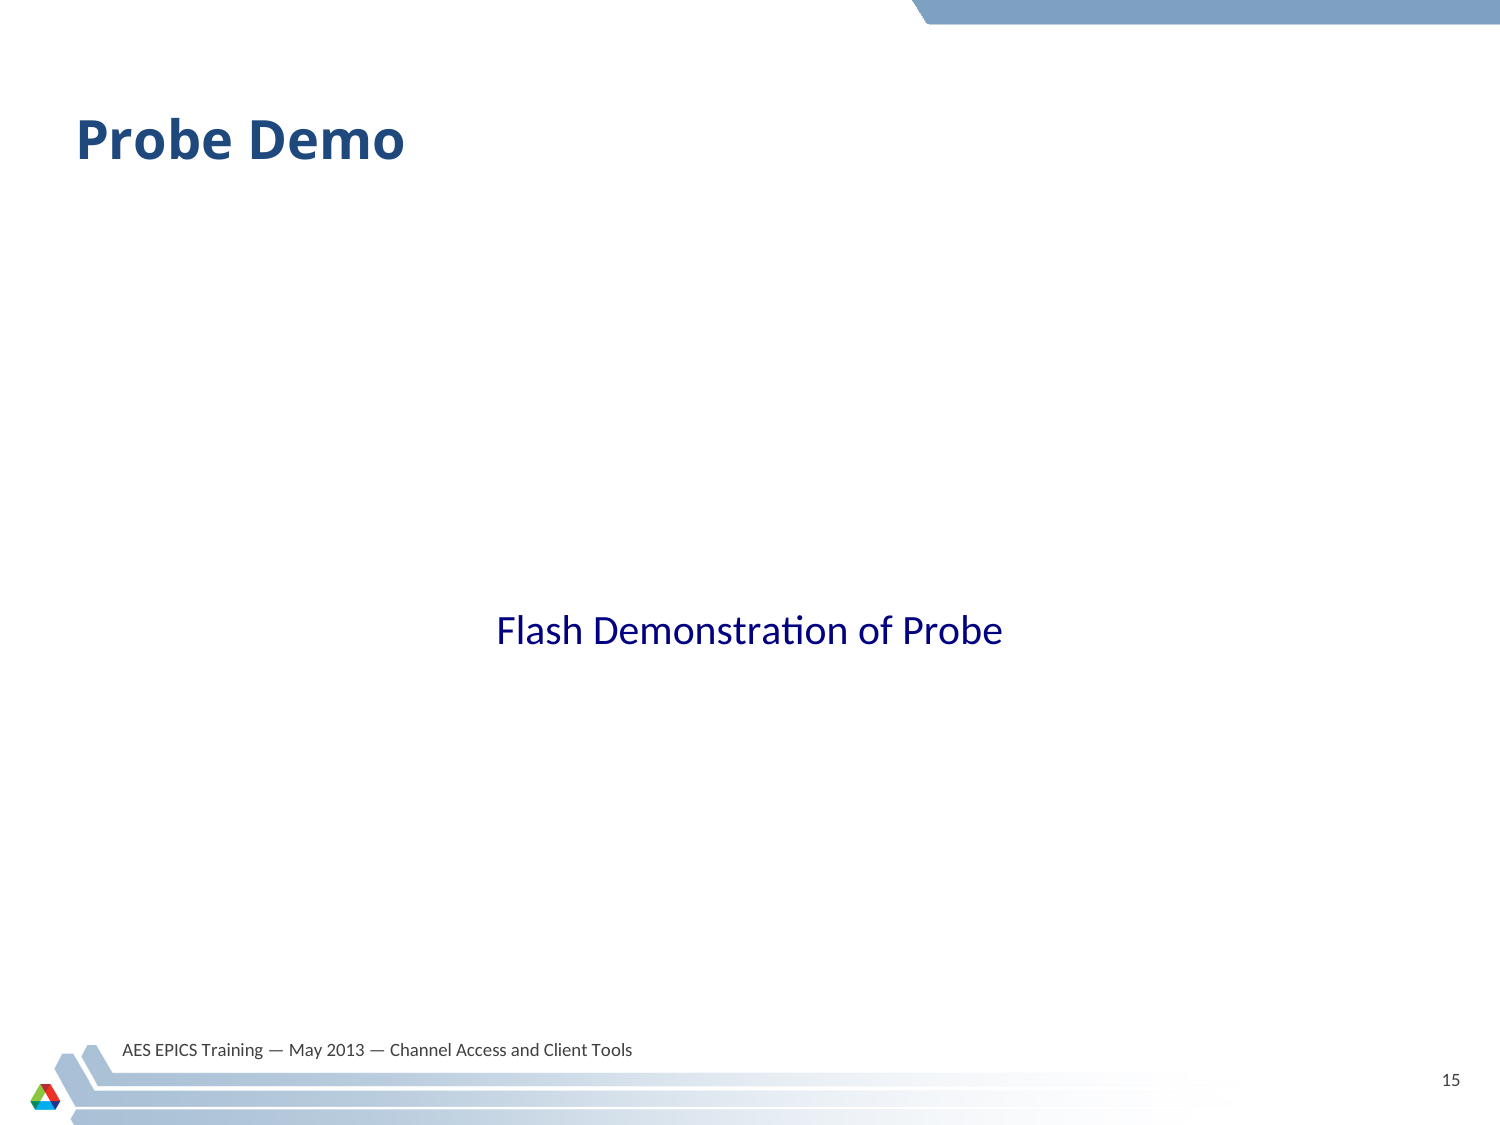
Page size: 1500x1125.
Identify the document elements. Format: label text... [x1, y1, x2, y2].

picture [0, 0, 1500, 26]
picture [0, 1037, 1500, 1125]
title Probe Demo [75, 45, 1426, 233]
subtitle Flash Demonstration of Probe [75, 262, 1426, 1006]
